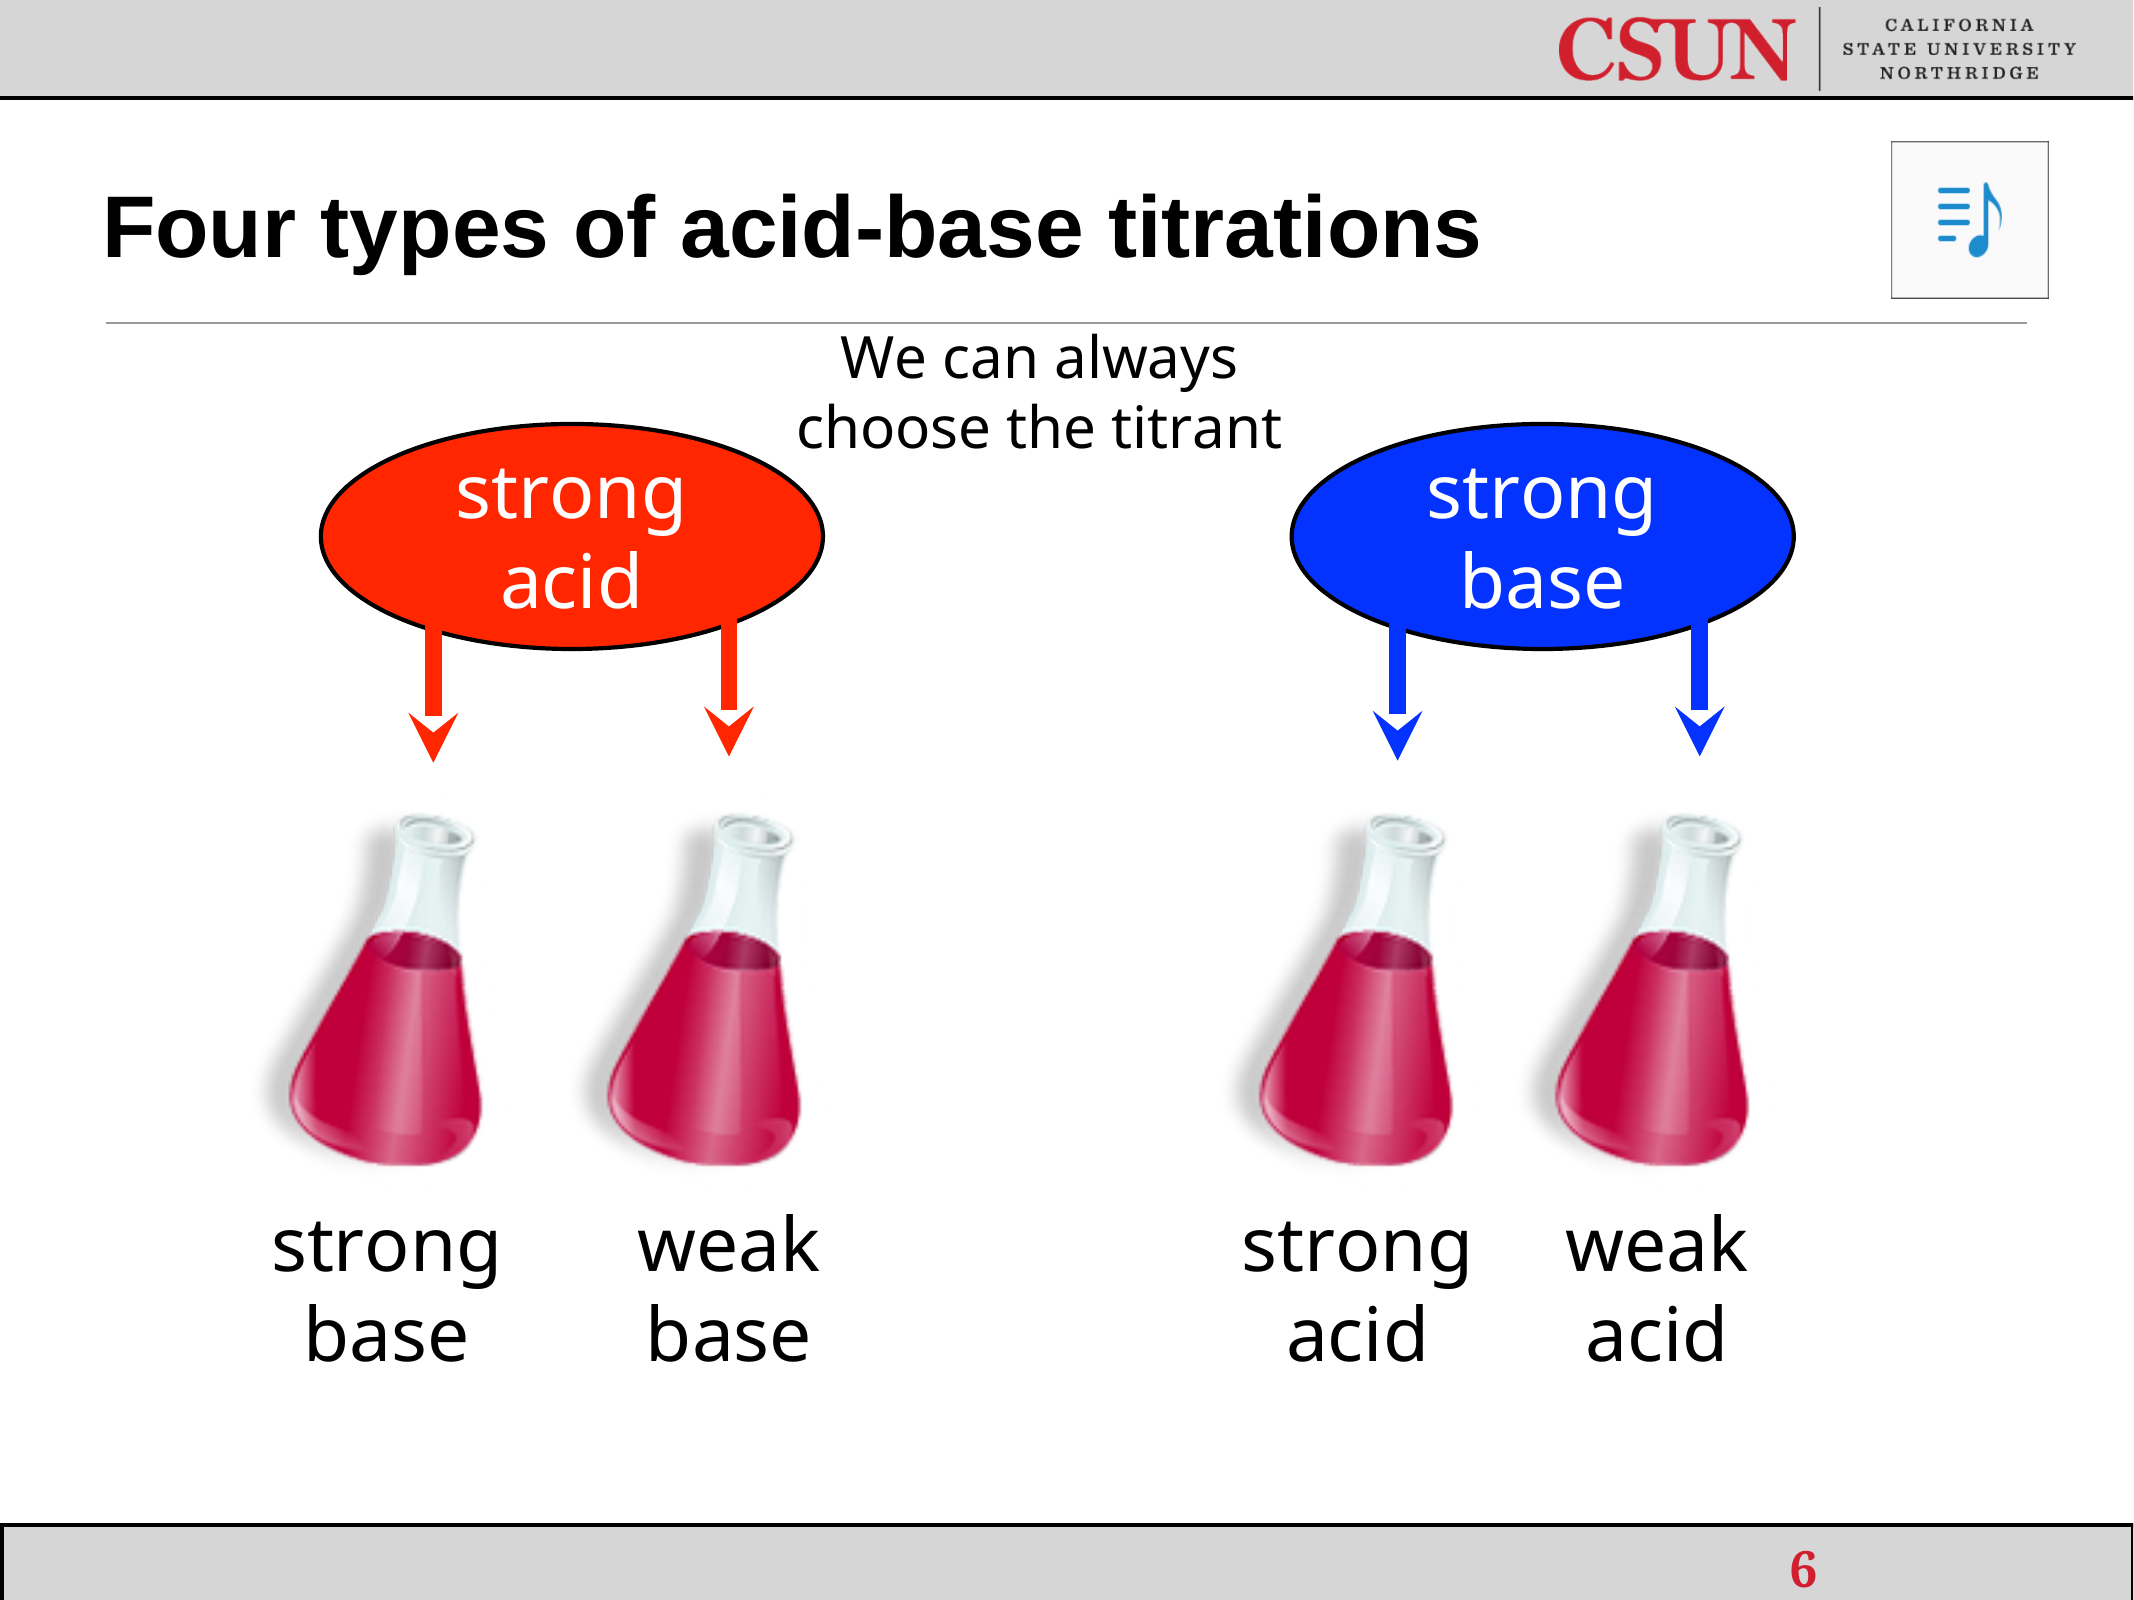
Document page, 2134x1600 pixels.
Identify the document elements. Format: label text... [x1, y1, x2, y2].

picture [1559, 7, 2076, 91]
picture [1149, 788, 1861, 1204]
text_box [463, 423, 681, 435]
text_box strong acid [447, 435, 697, 633]
text_box strong base [262, 1187, 512, 1385]
picture [179, 788, 913, 1204]
text_box [1890, 140, 2050, 301]
text_box [1291, 438, 1794, 650]
title Four types of acid-base titrations [93, 104, 2040, 284]
text_box strong acid [1233, 1187, 1483, 1385]
text_box [1434, 423, 1652, 435]
text_box weak base [629, 1187, 830, 1385]
text_box weak acid [1557, 1187, 1758, 1385]
text_box strong base [1418, 435, 1668, 633]
text_box [320, 438, 823, 650]
text_box We can always choose the titrant [781, 312, 1332, 468]
